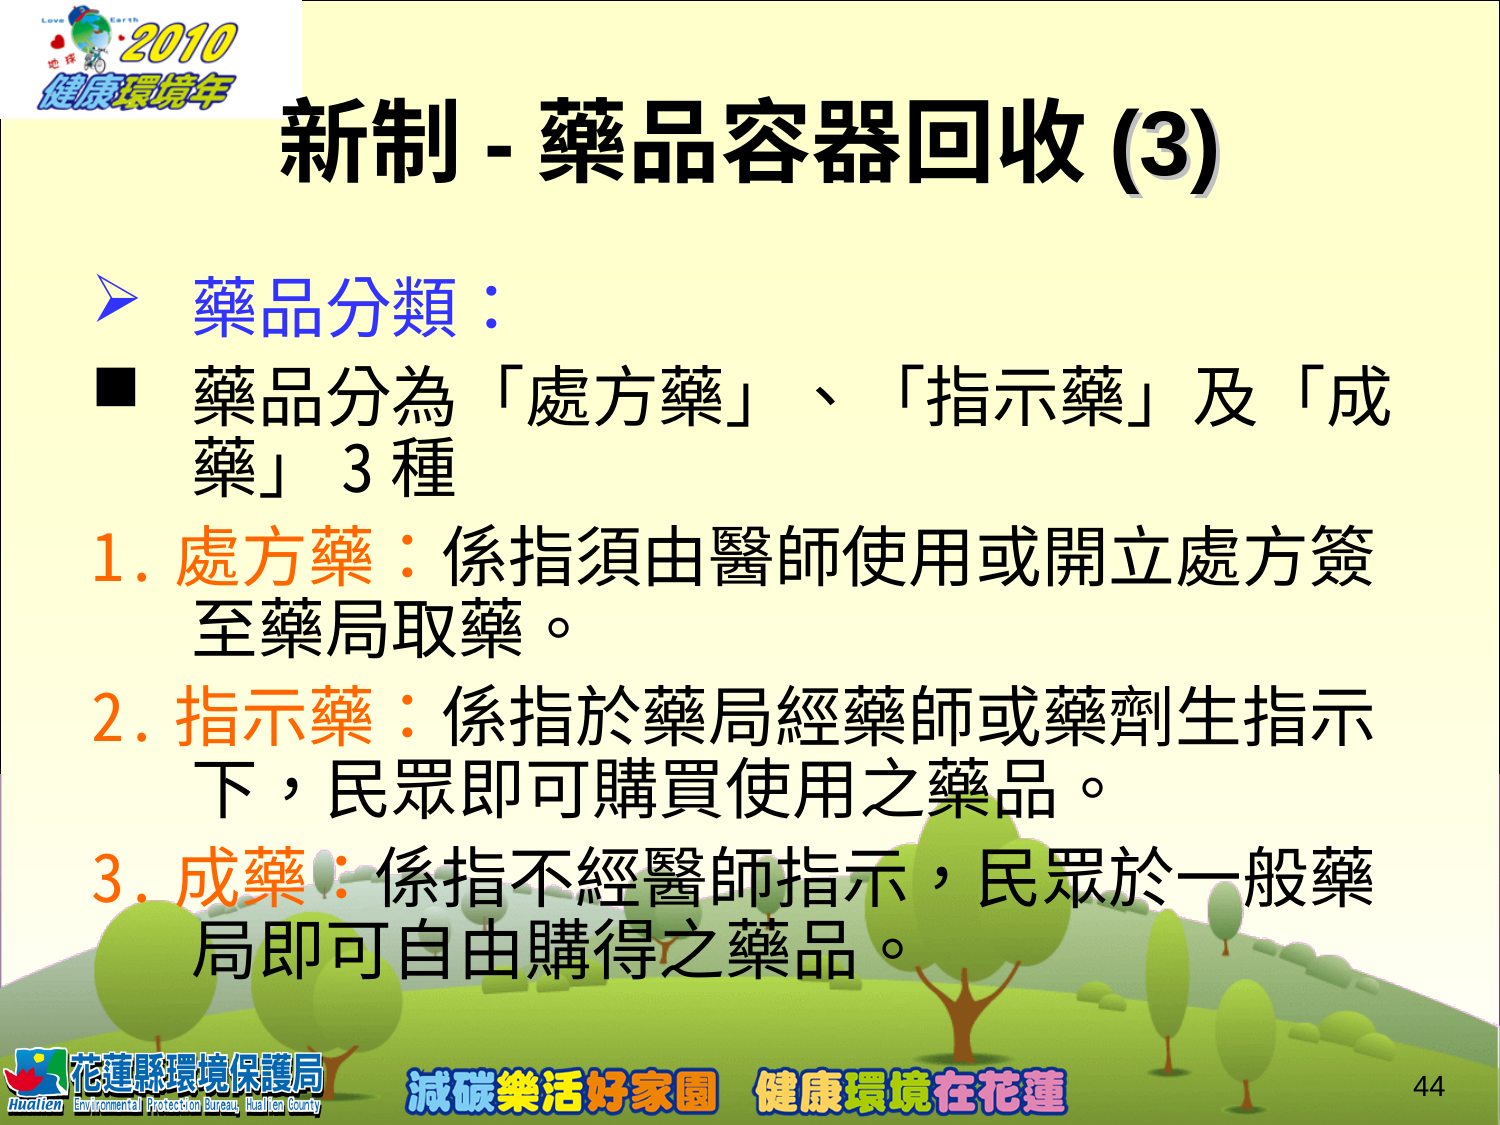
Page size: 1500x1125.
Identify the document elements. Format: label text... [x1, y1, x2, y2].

title 新制-藥品容器回收(3) [75, 45, 1426, 233]
picture [0, 0, 302, 119]
picture [0, 774, 1500, 1125]
list 藥品分類： 藥品分為「處方藥」、「指示藥」及「成藥」3種 1.處方藥：係指須由醫師使用或開立處方簽 至藥局取藥。 2.指示藥：係指於藥局經藥師或藥劑生指示下，民眾即可購買使用之藥品。 3.成藥：係指不經醫師指示，民眾於一般藥局即可自由購得之藥品。 [76, 267, 1427, 1010]
